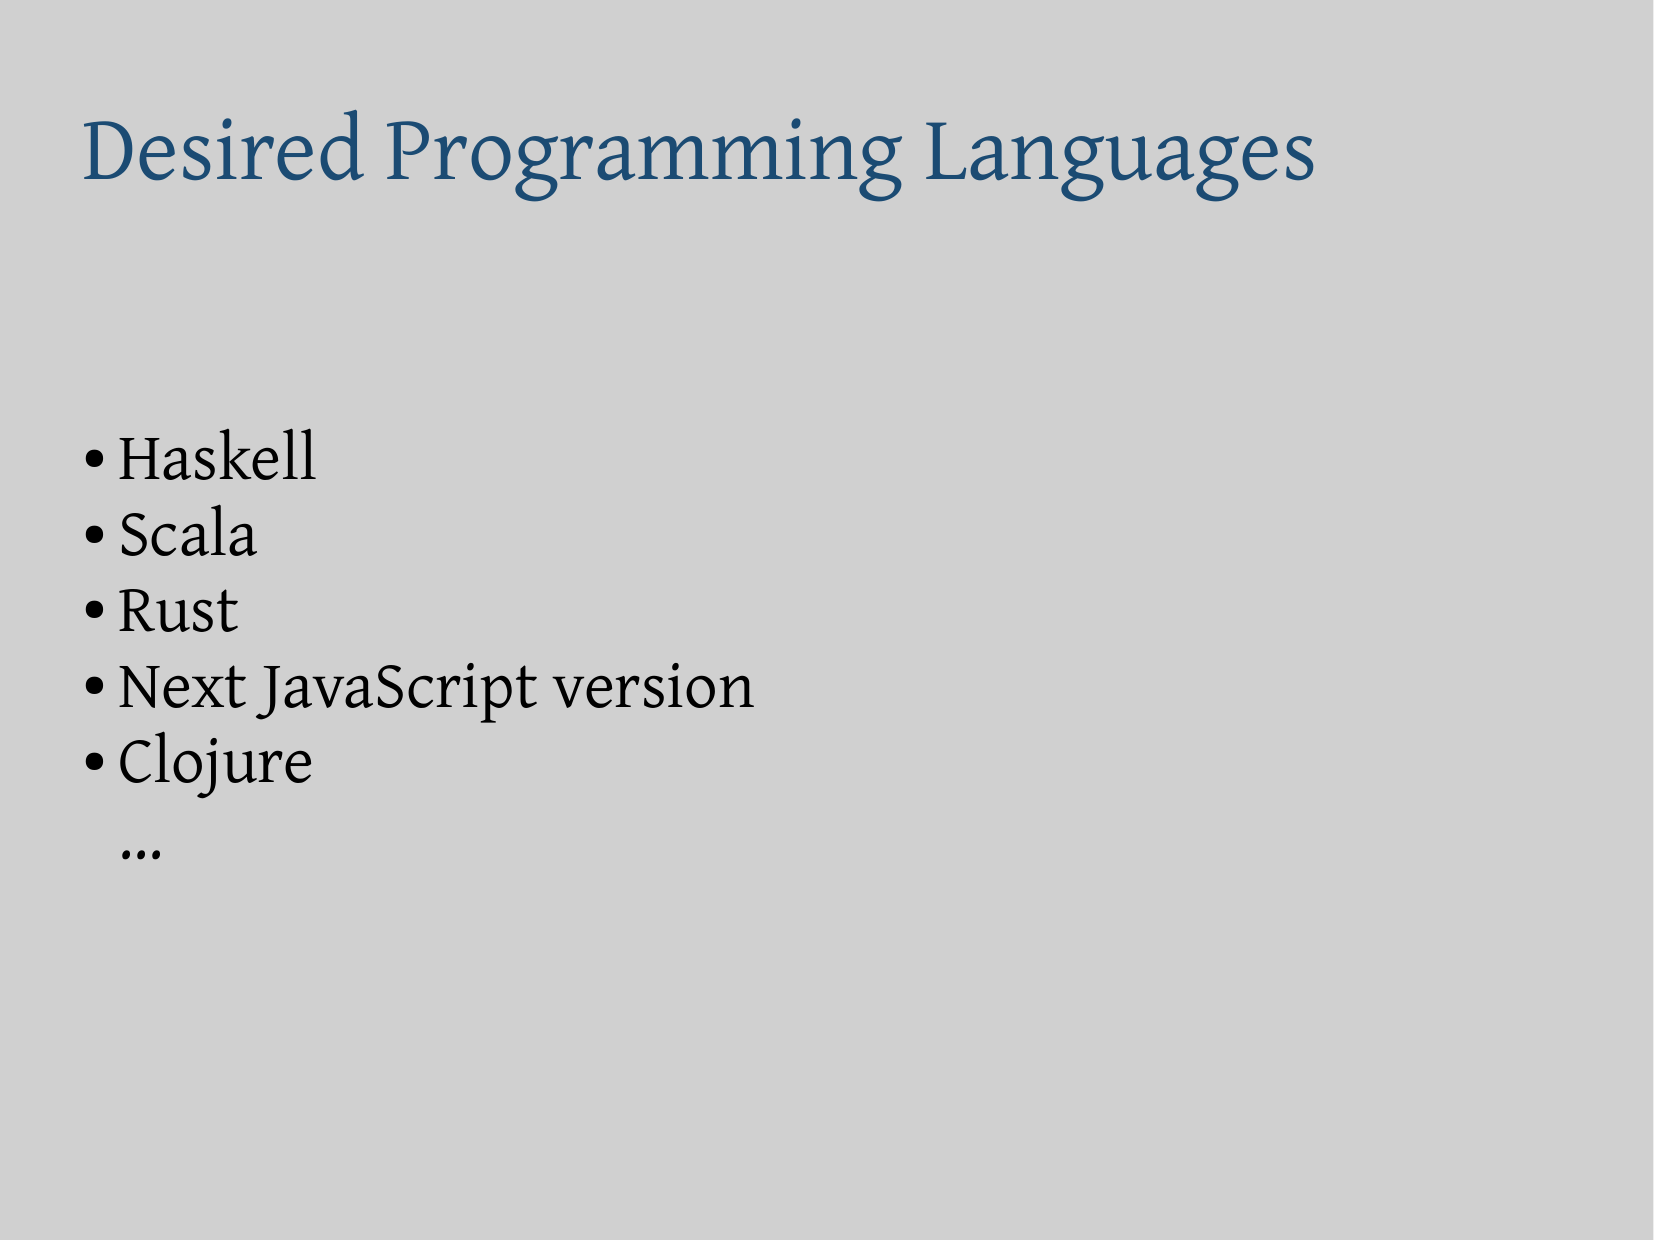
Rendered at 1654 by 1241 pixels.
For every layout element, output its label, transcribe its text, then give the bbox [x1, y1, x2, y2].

subtitle Haskell Scala Rust Next JavaScript version Clojure ... [82, 290, 1571, 1010]
title Desired Programming Languages [82, 49, 1571, 257]
